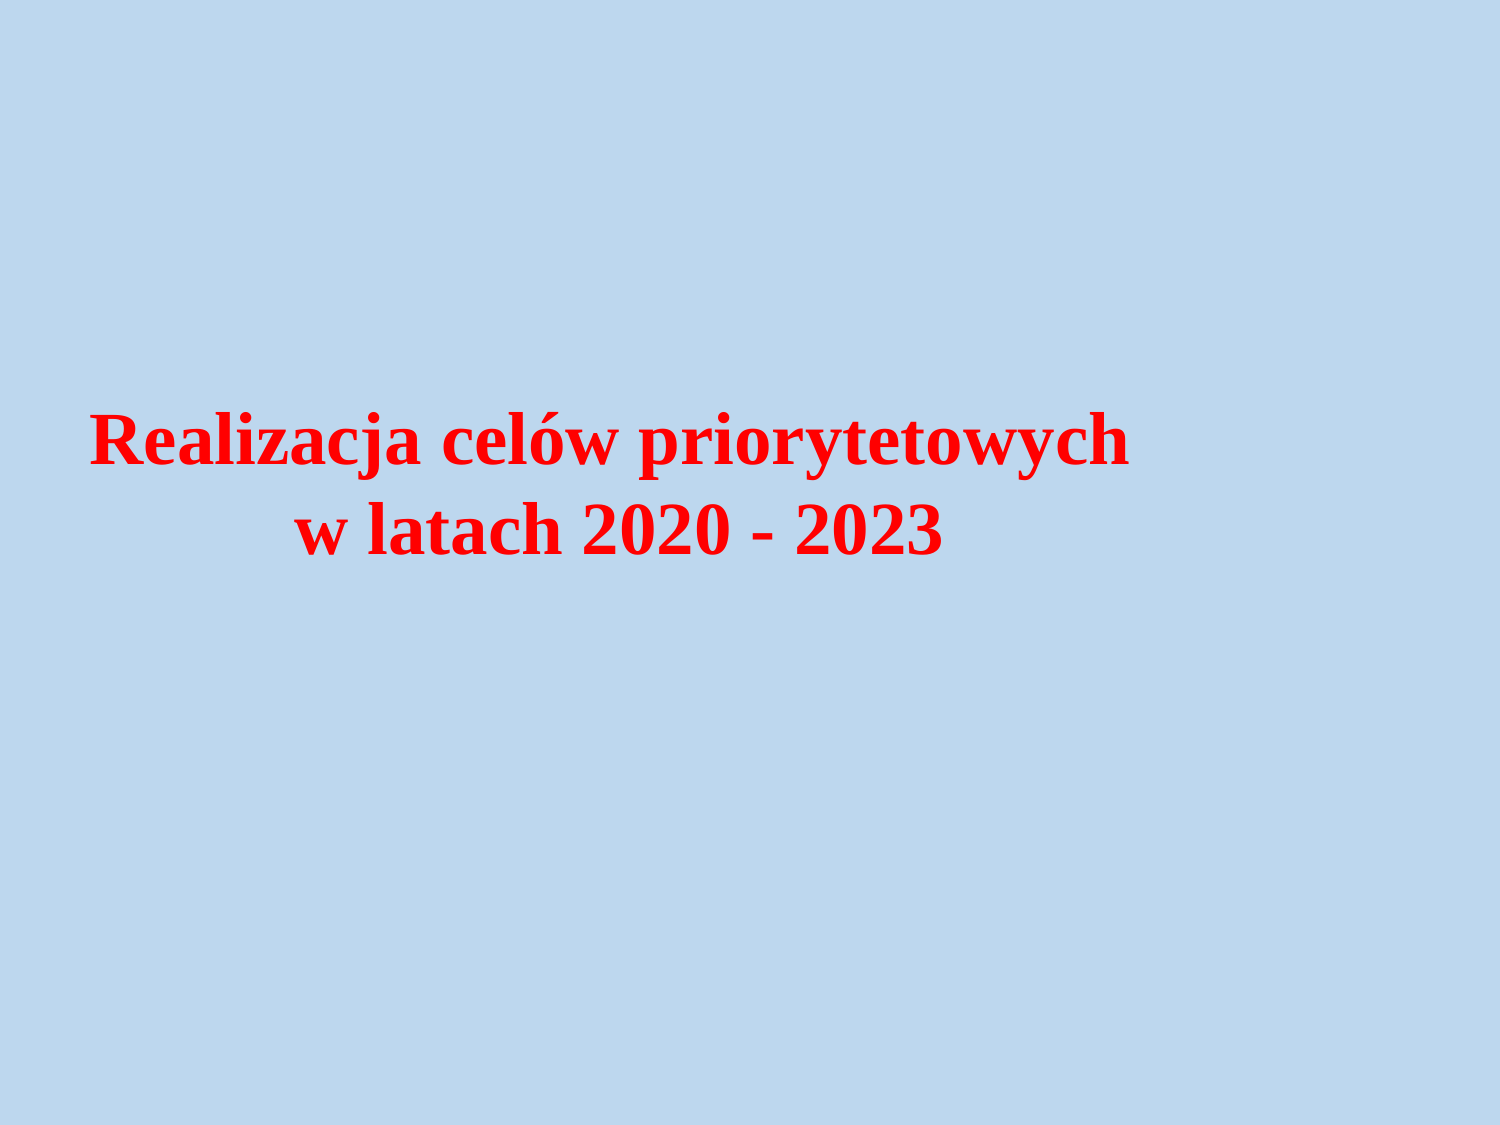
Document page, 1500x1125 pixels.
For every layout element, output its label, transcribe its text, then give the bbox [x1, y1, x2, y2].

list Realizacja celów priorytetowych w latach 2020 - 2023 [75, 262, 1425, 1005]
